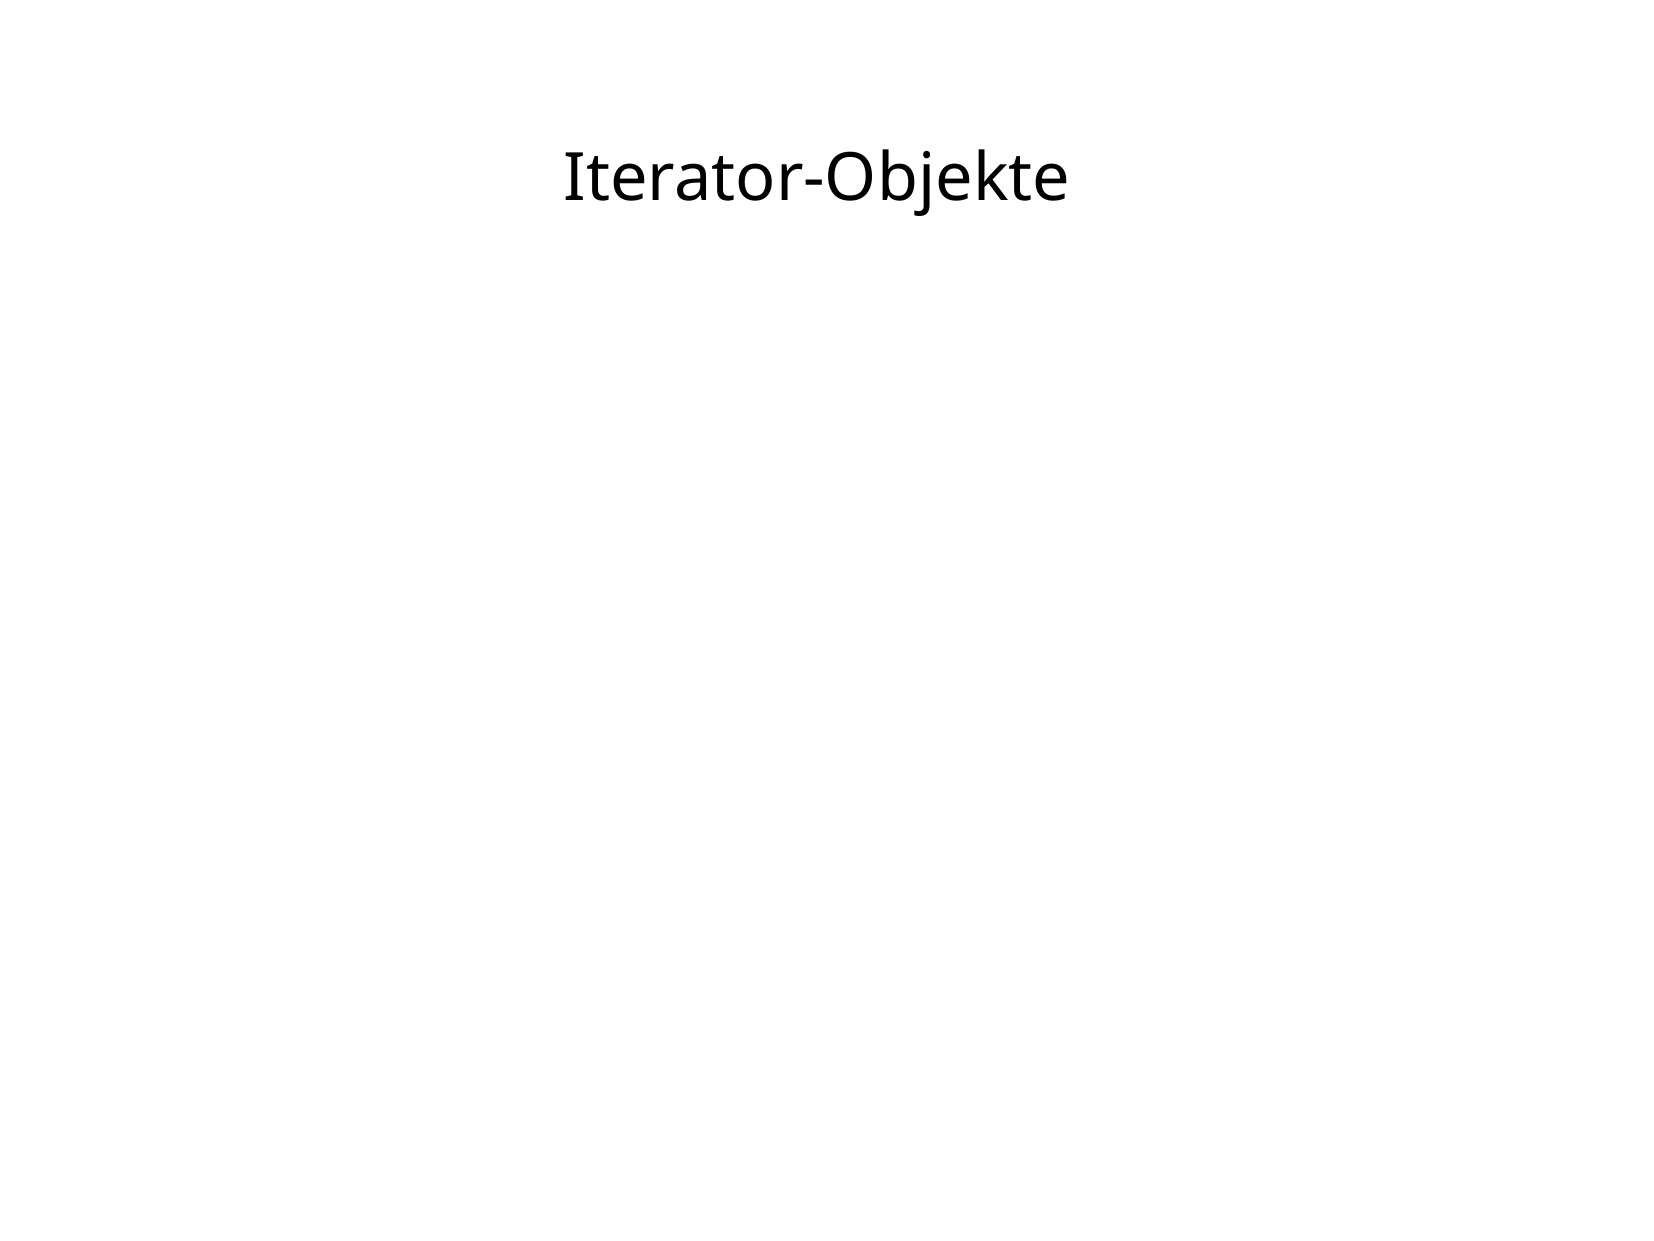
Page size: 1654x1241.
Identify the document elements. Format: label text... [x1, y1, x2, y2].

subtitle Iterator-Objekte [116, 126, 1536, 443]
